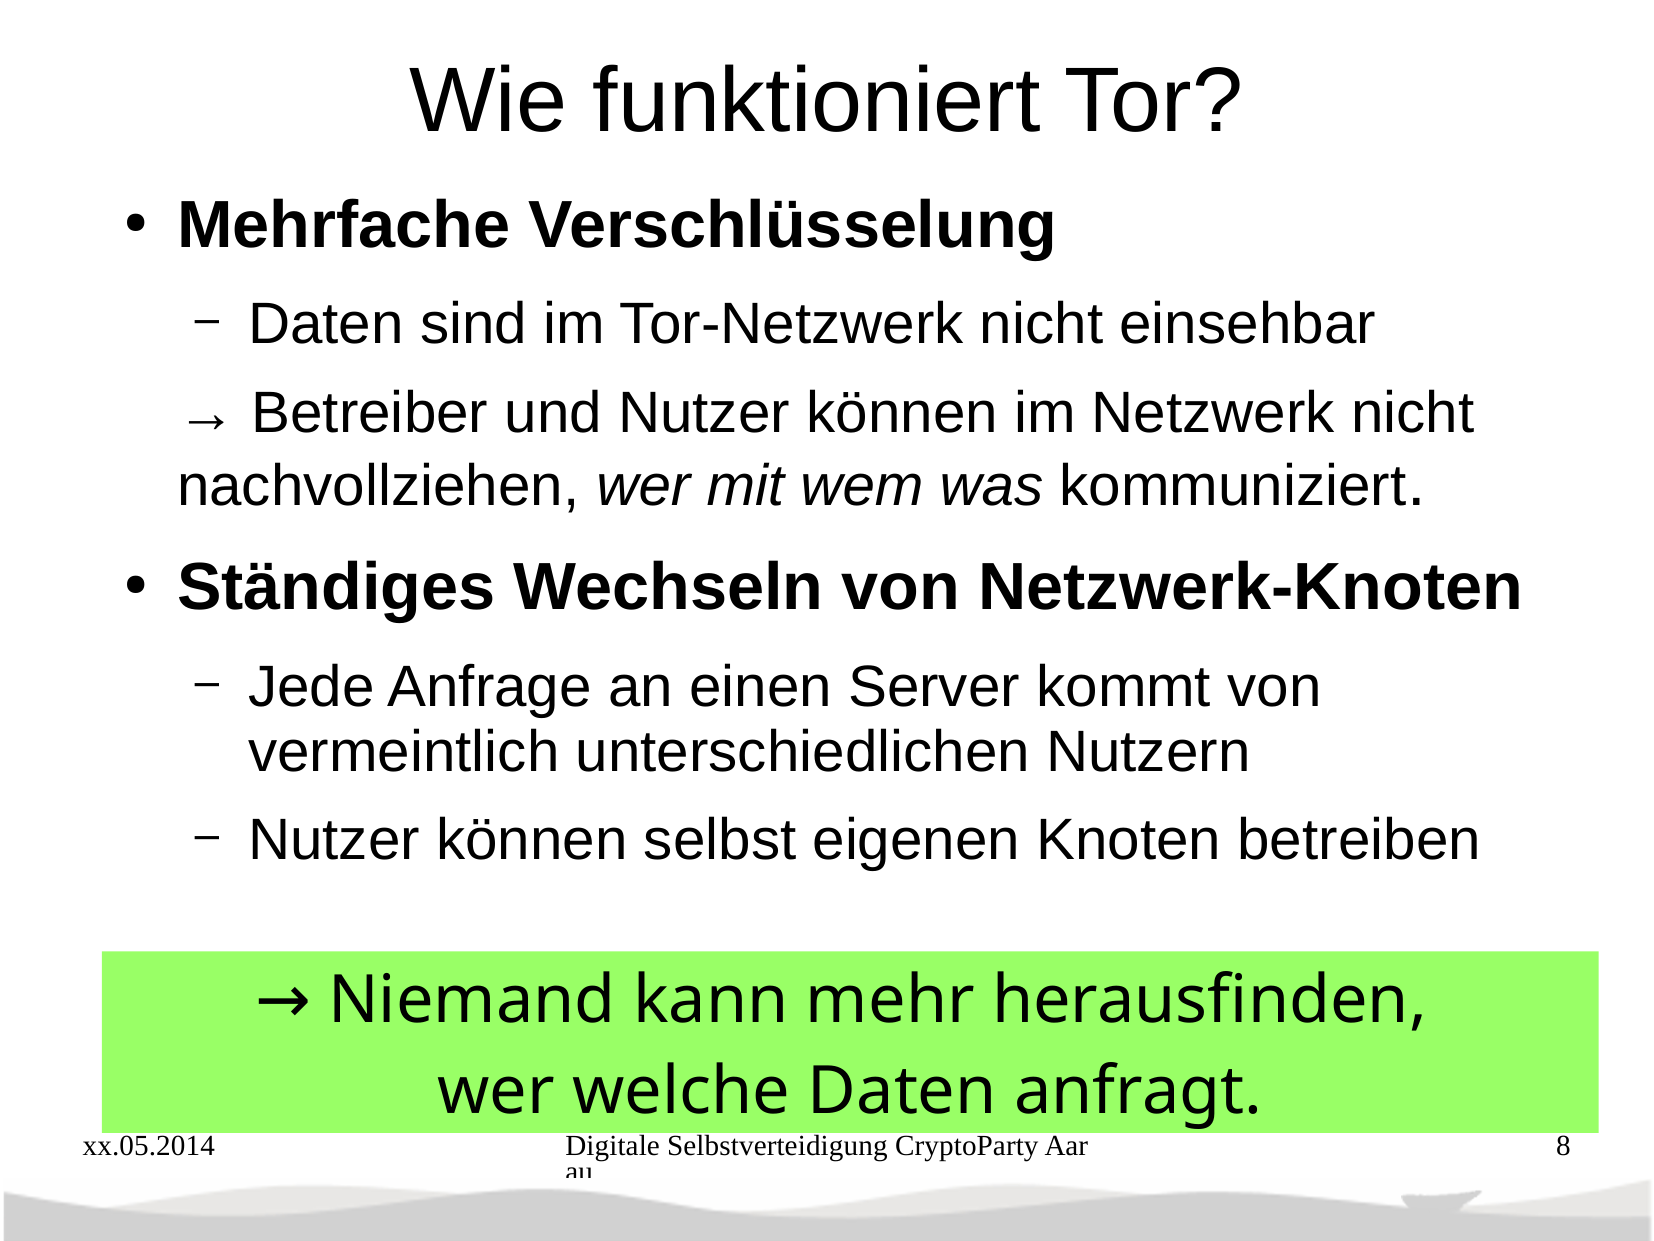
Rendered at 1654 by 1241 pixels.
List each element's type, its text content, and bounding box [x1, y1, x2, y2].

text_box → Niemand kann mehr herausfinden, wer welche Daten anfragt. [101, 953, 1599, 1131]
list Mehrfache Verschlüsselung Daten sind im Tor-Netzwerk nicht einsehbar → Betreiber und Nutzer können im Netzwerk nicht nachvollziehen, wer mit wem was kommuniziert. Ständiges Wechseln von Netzwerk-Knoten Jede Anfrage an einen Server kommt von vermeintlich unterschiedlichen Nutzern Nutzer können selbst eigenen Knoten betreiben [106, 186, 1595, 951]
title Wie funktioniert Tor? [82, 0, 1571, 204]
picture [3, 1178, 1654, 1241]
